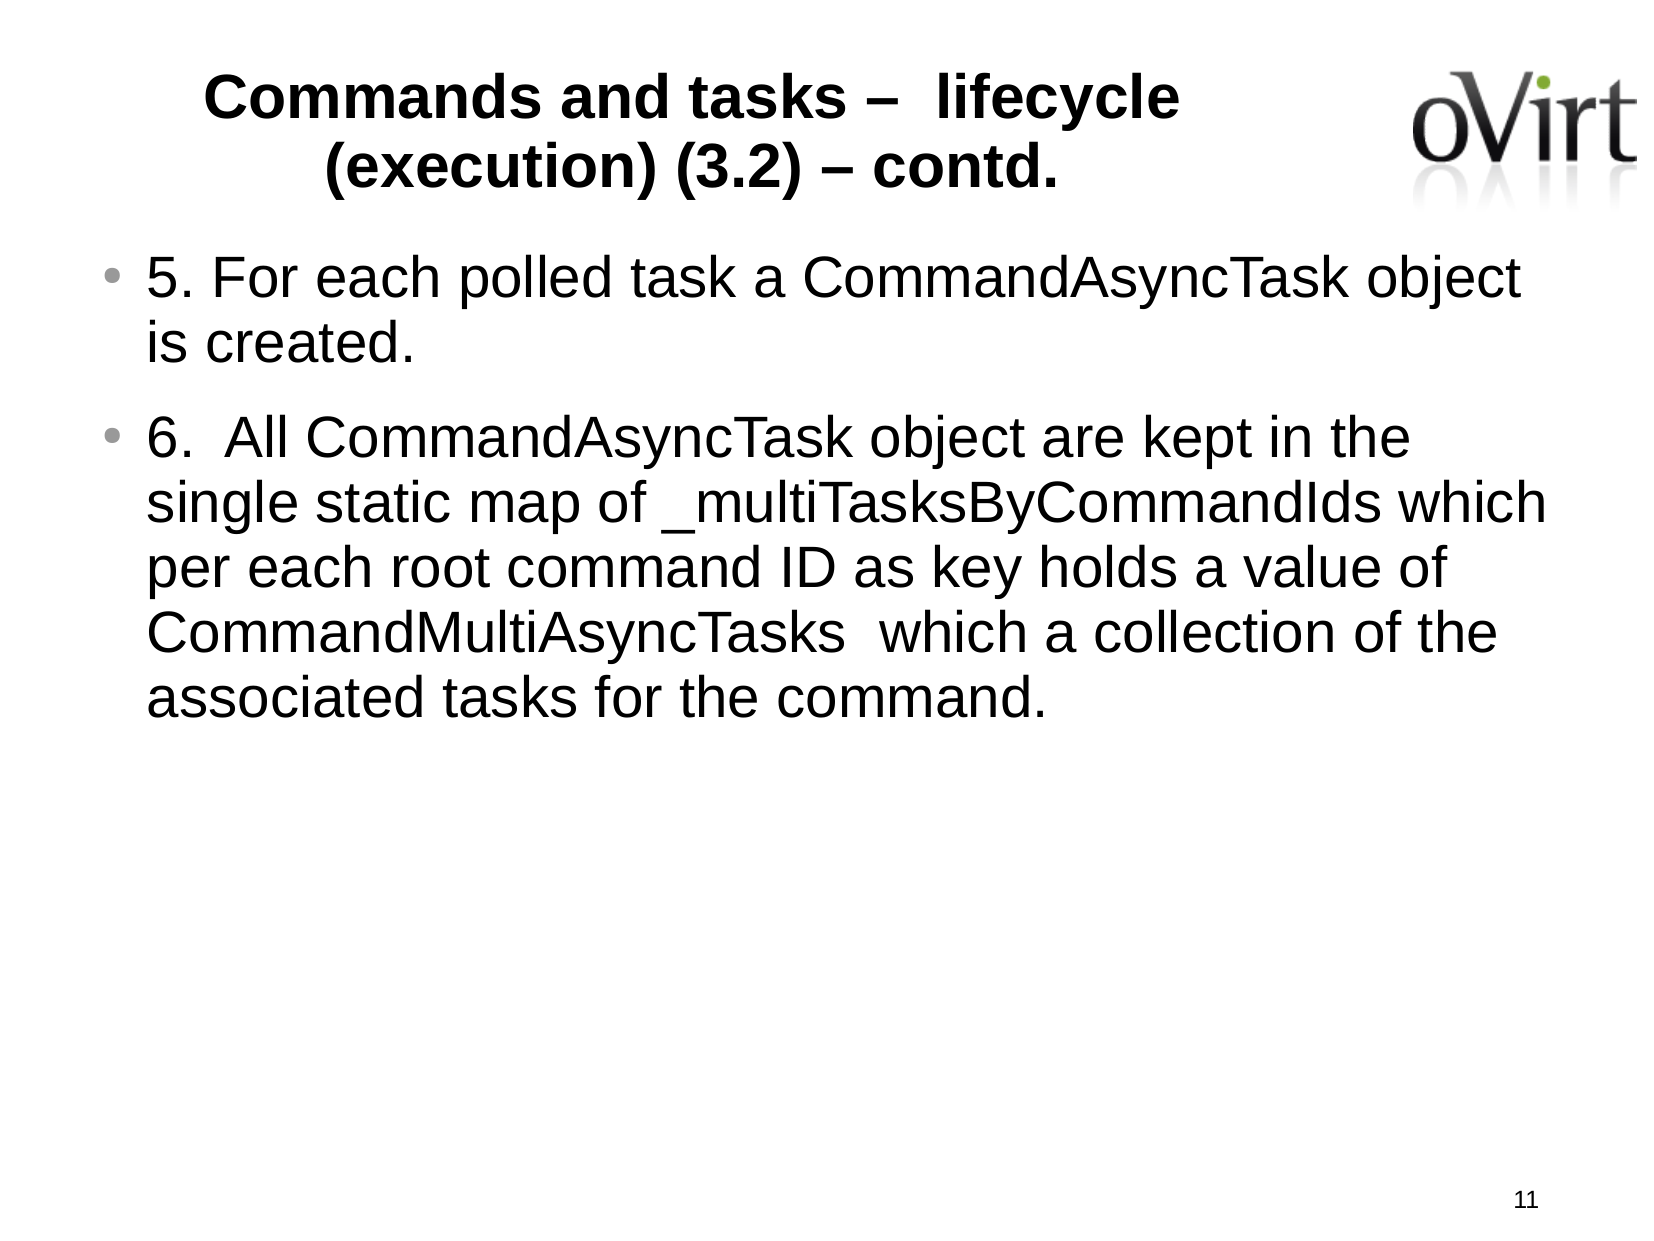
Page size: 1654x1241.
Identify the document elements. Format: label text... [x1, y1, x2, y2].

title Commands and tasks – lifecycle (execution) (3.2) – contd. [82, 37, 1303, 226]
list 5. For each polled task a CommandAsyncTask object is created. 6. All CommandAsyncTask object are kept in the single static map of _multiTasksByCommandIds which per each root command ID as key holds a value of CommandMultiAsyncTasks which a collection of the associated tasks for the command. [86, 244, 1576, 1039]
picture [1413, 63, 1637, 212]
